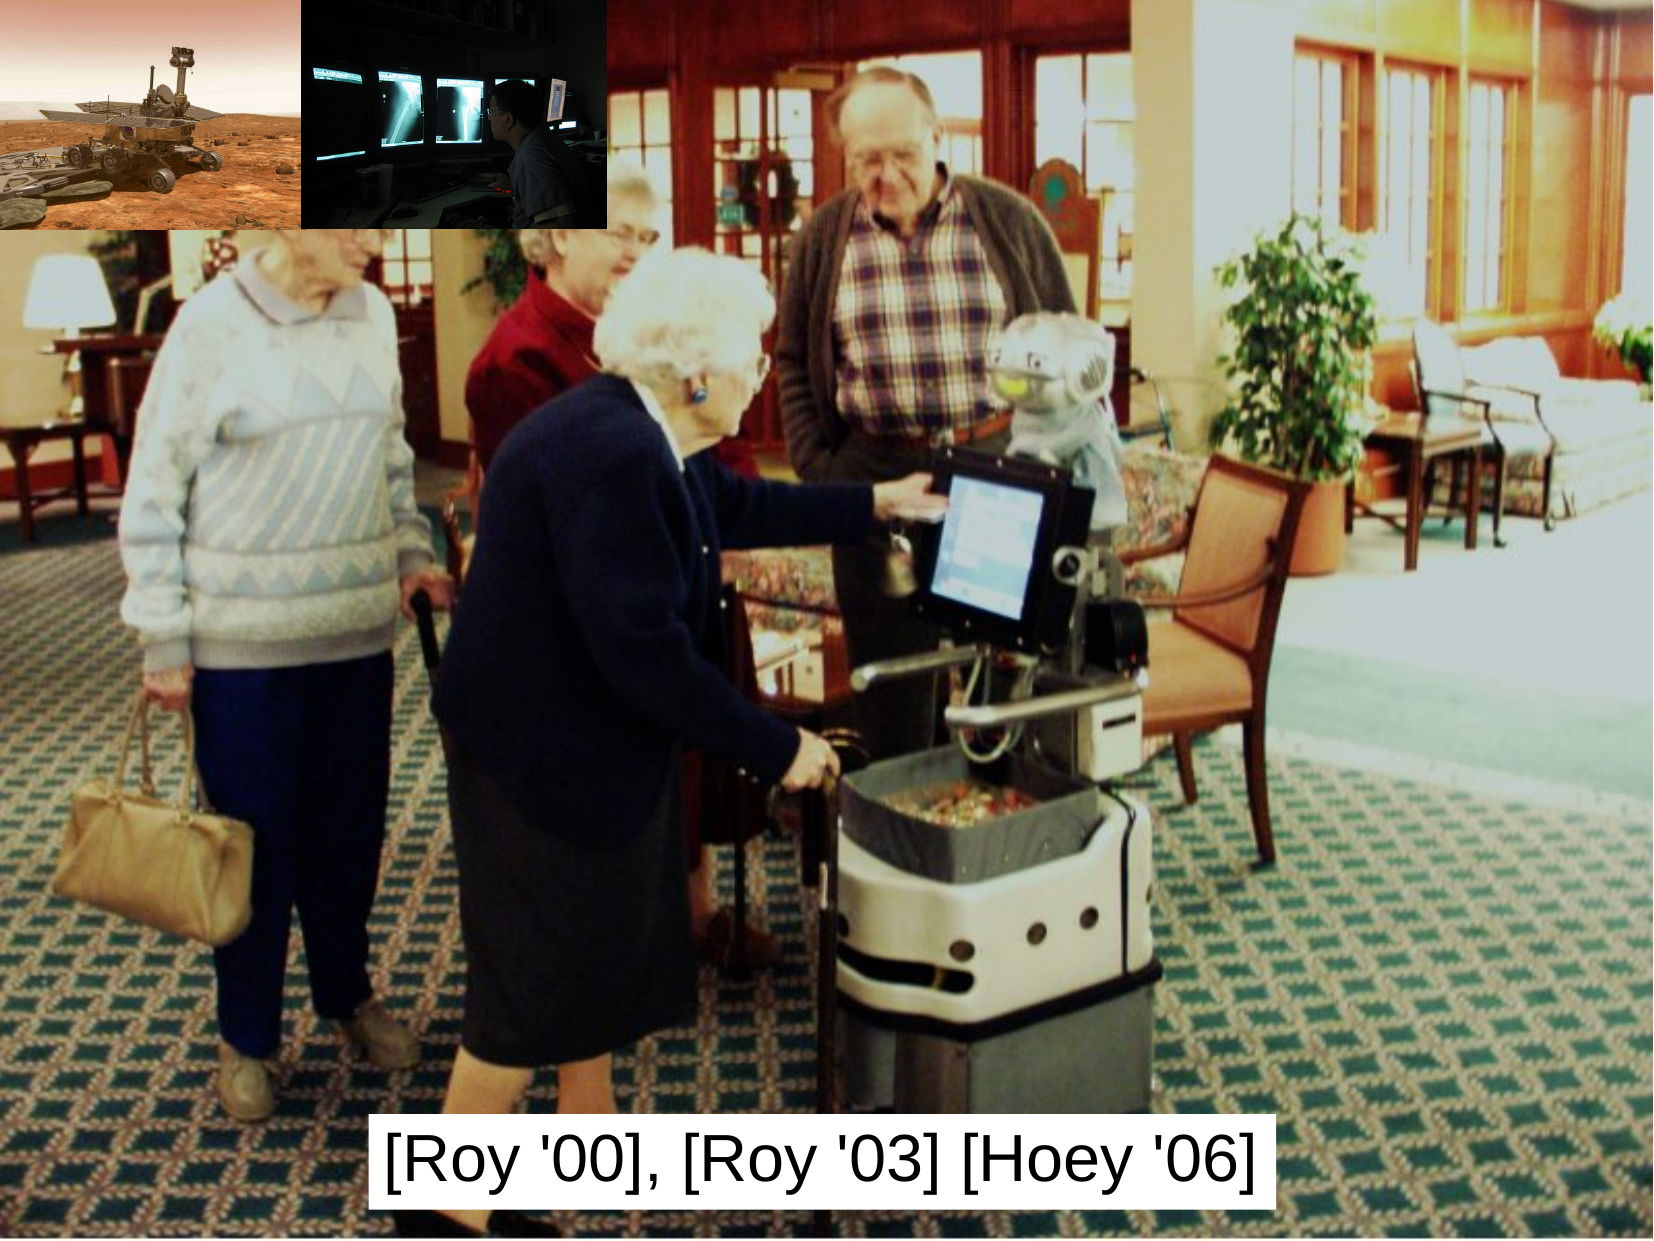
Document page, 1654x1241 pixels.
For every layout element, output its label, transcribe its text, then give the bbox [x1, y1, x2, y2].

picture [0, 0, 1653, 1241]
text_box [Roy '00], [Roy '03] [Hoey '06] [368, 1114, 1277, 1210]
